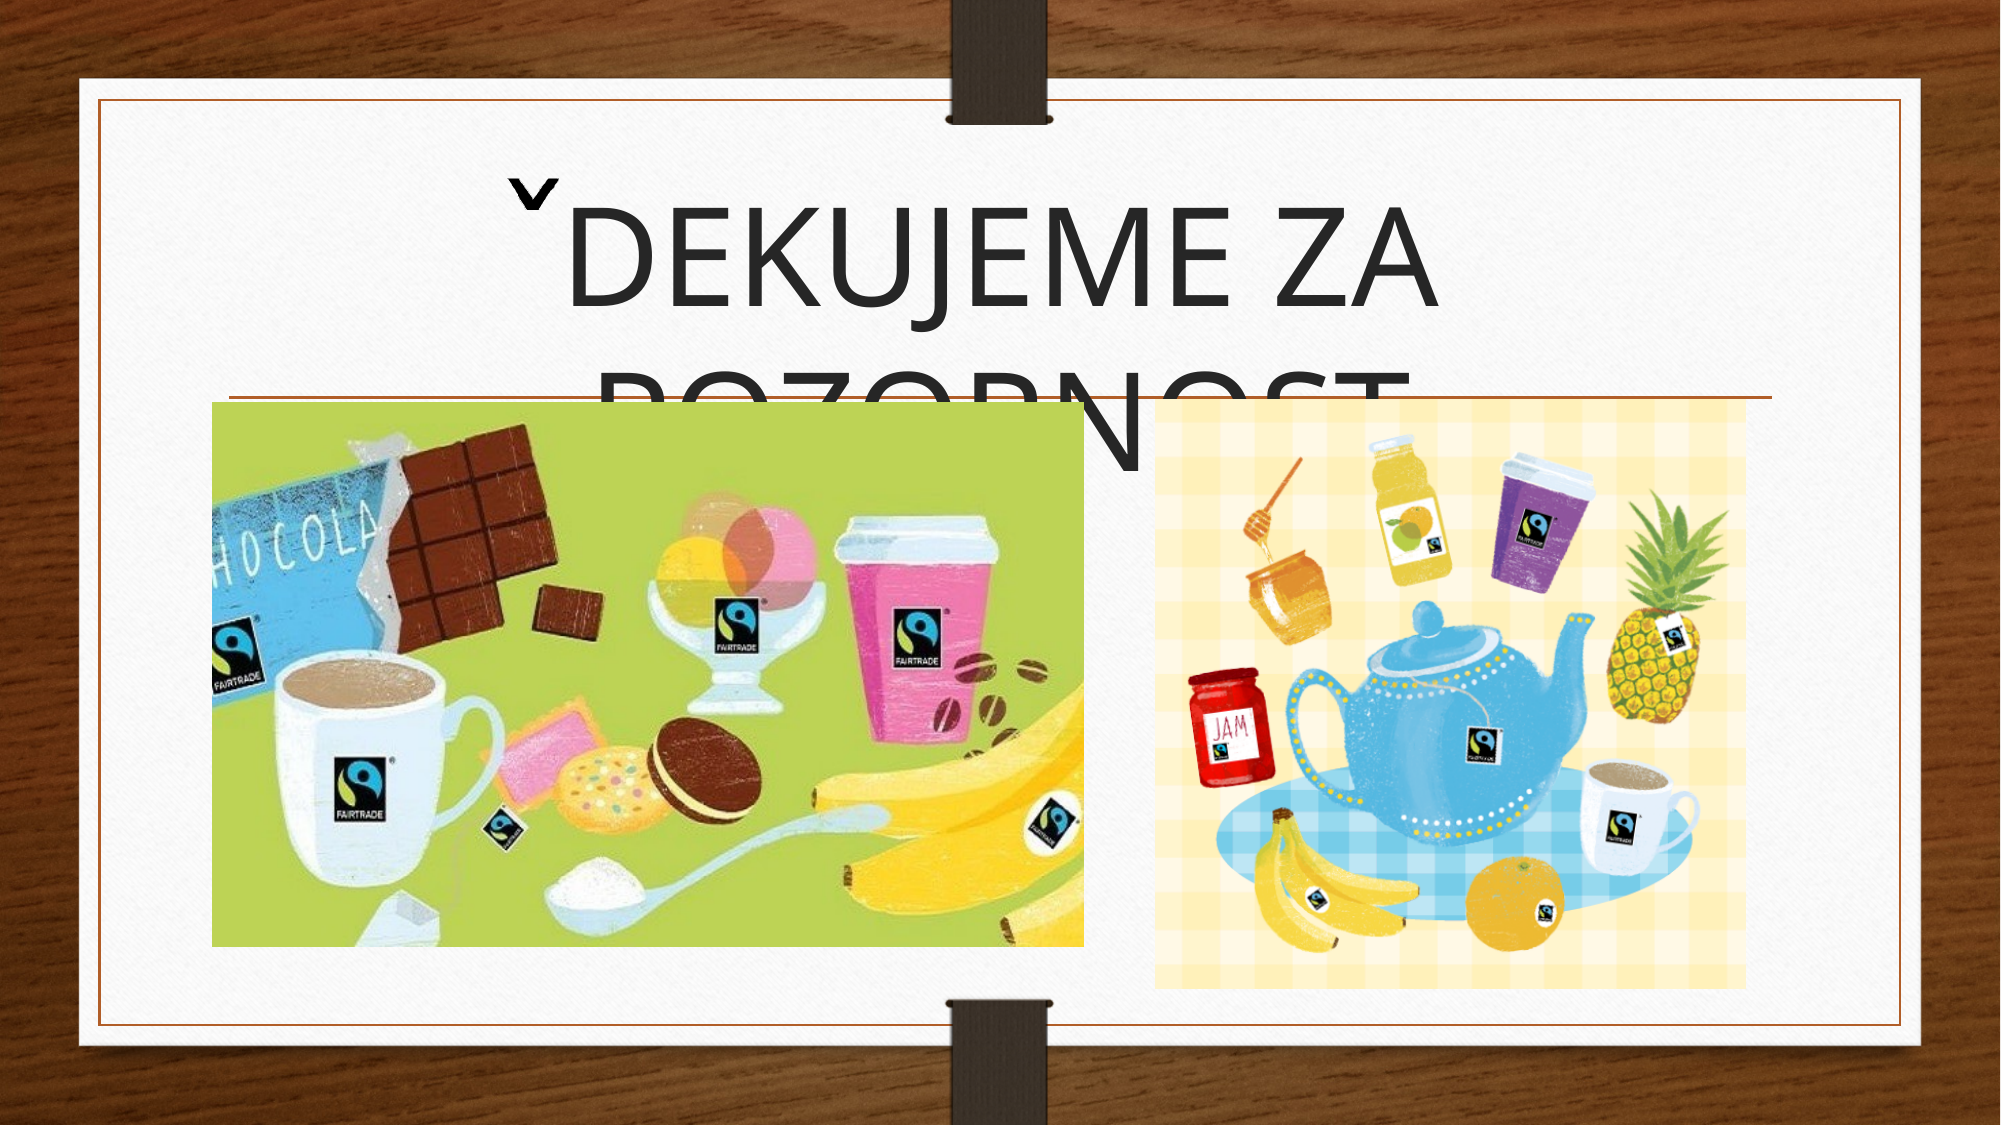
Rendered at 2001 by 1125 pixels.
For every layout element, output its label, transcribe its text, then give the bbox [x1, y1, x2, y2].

picture [507, 178, 559, 210]
picture [212, 402, 1084, 947]
title DEKUJEME ZA POZORNOST [212, 161, 1788, 376]
picture [1155, 399, 1746, 989]
